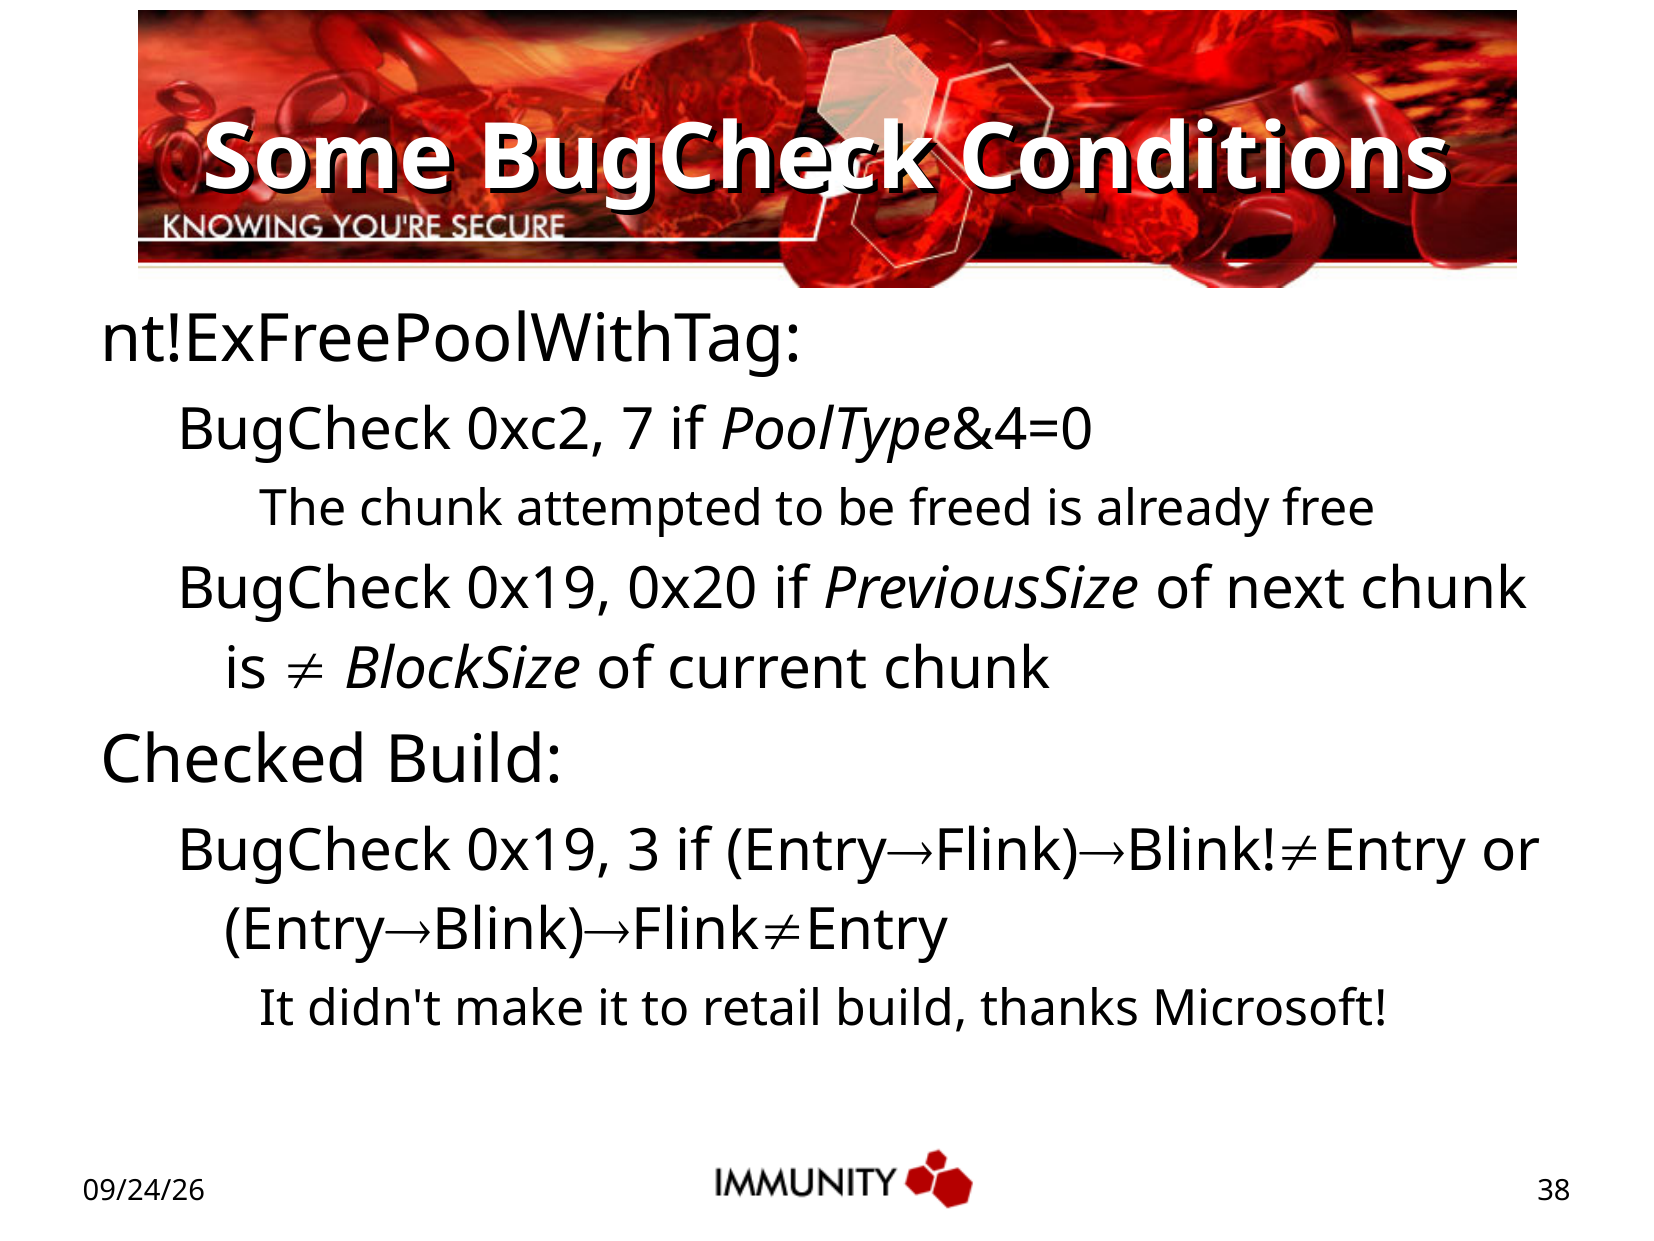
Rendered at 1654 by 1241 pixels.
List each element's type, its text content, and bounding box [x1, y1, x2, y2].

picture [138, 10, 1517, 56]
title Some BugCheck Conditions [82, 56, 1571, 250]
list nt!ExFreePoolWithTag: BugCheck 0xc2, 7 if PoolType&4=0 The chunk attempted to be freed is already free BugCheck 0x19, 0x20 if PreviousSize of next chunk is  BlockSize of current chunk Checked Build: BugCheck 0x19, 3 if (EntryFlink)Blink!Entry or (EntryBlink)FlinkEntry It didn't make it to retail build, thanks Microsoft! [82, 290, 1571, 1094]
picture [694, 1130, 984, 1235]
picture [138, 250, 1517, 288]
